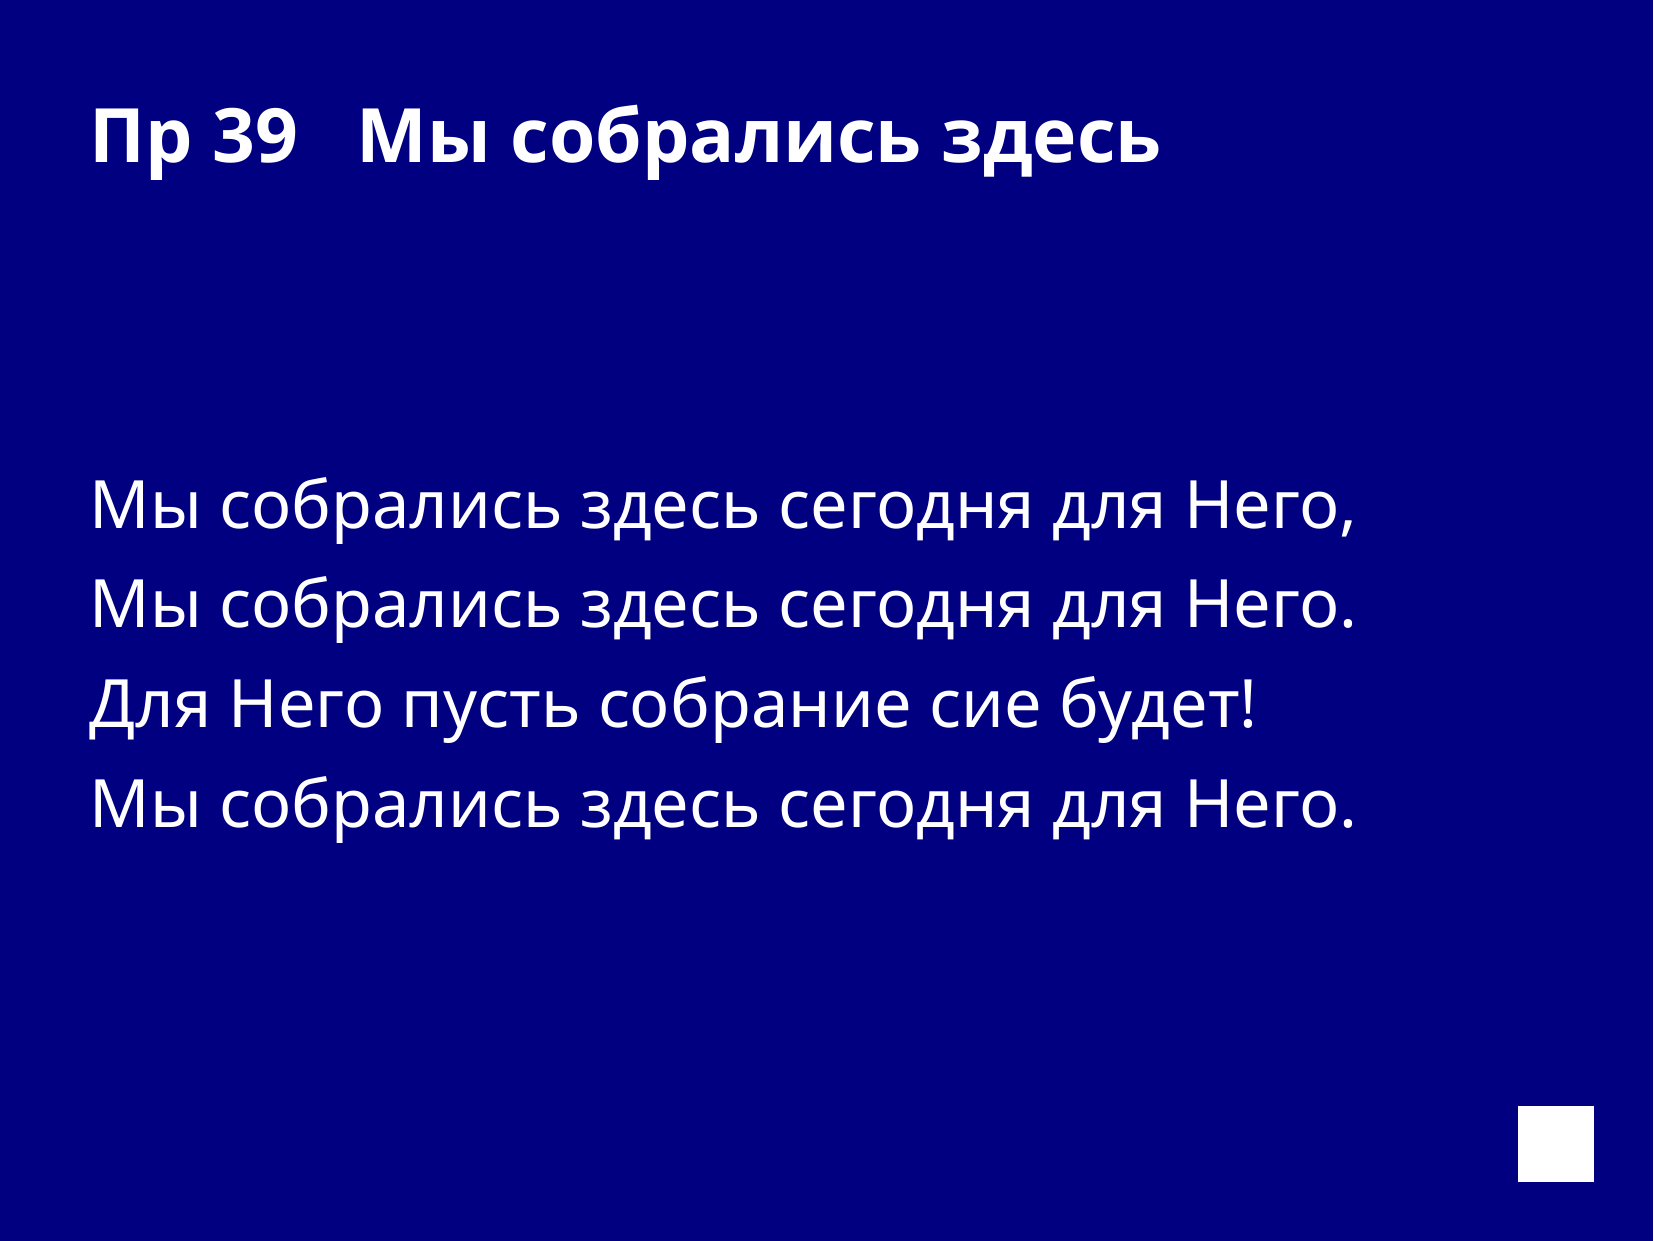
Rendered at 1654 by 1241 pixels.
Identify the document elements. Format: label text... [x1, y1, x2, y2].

text_box Мы собрались здесь сегодня для Него, Мы собрались здесь сегодня для Него. Для Него пусть собрание сие будет! Мы собрались здесь сегодня для Него. [75, 188, 1576, 1163]
text_box Пр 39 Мы собрались здесь [75, 75, 1576, 188]
text_box [1518, 1106, 1594, 1182]
